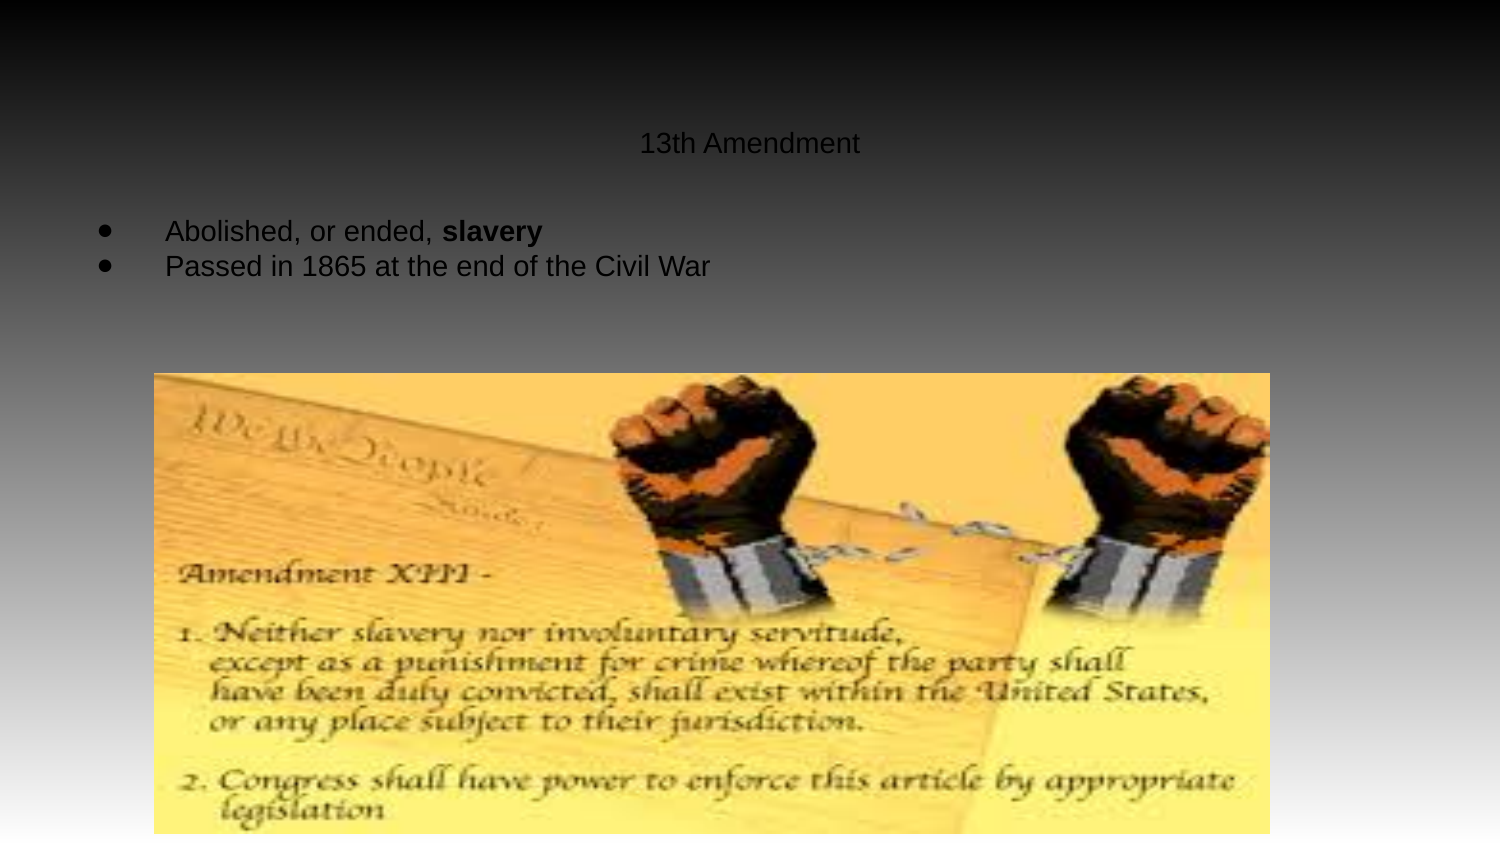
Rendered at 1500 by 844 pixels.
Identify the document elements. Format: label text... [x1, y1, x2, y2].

picture [154, 373, 1270, 834]
title 13th Amendment [75, 33, 1425, 175]
list Abolished, or ended, slavery Passed in 1865 at the end of the Civil War [75, 196, 1425, 808]
